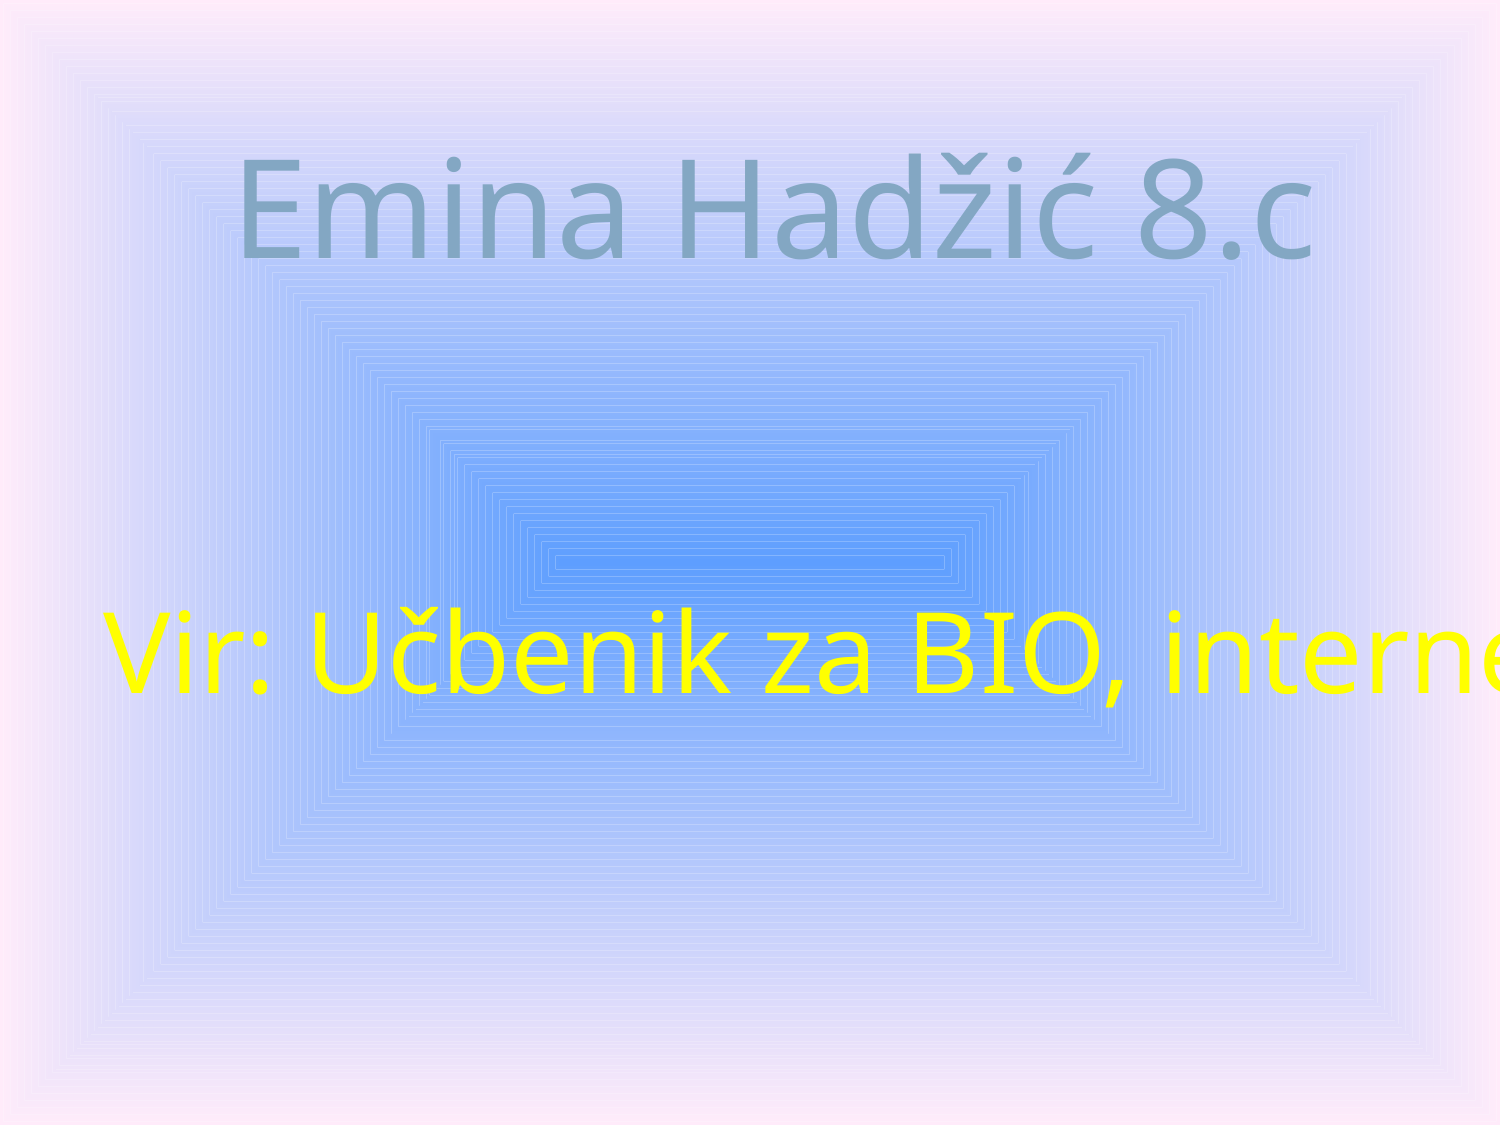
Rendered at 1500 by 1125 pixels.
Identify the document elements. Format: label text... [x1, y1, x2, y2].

text_box Emina Hadžić 8.c [123, 113, 1424, 308]
text_box Vir: Učbenik za BIO, internet,... [88, 574, 1425, 711]
